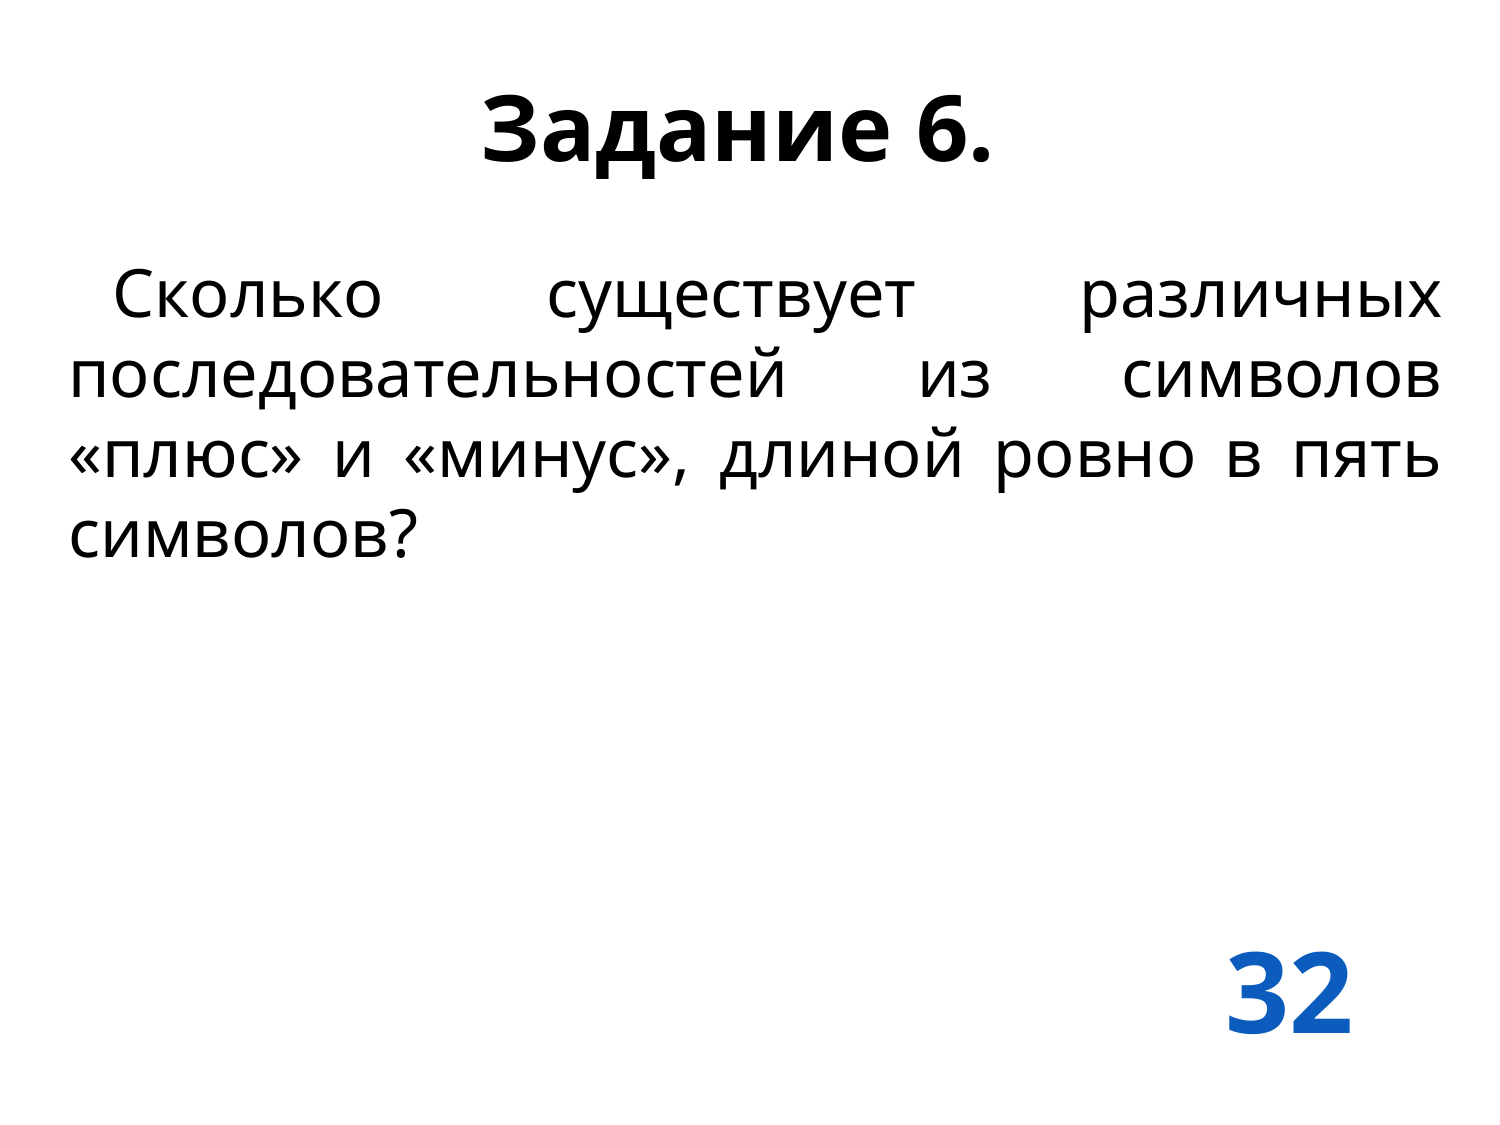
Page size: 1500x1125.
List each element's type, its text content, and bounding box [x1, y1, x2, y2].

text_box 32 [1210, 913, 1418, 1064]
list Сколько существует различных последовательностей из символов «плюс» и «минус», длиной ровно в пять символов? [53, 243, 1459, 1083]
title Задание 6. [75, 62, 1426, 243]
